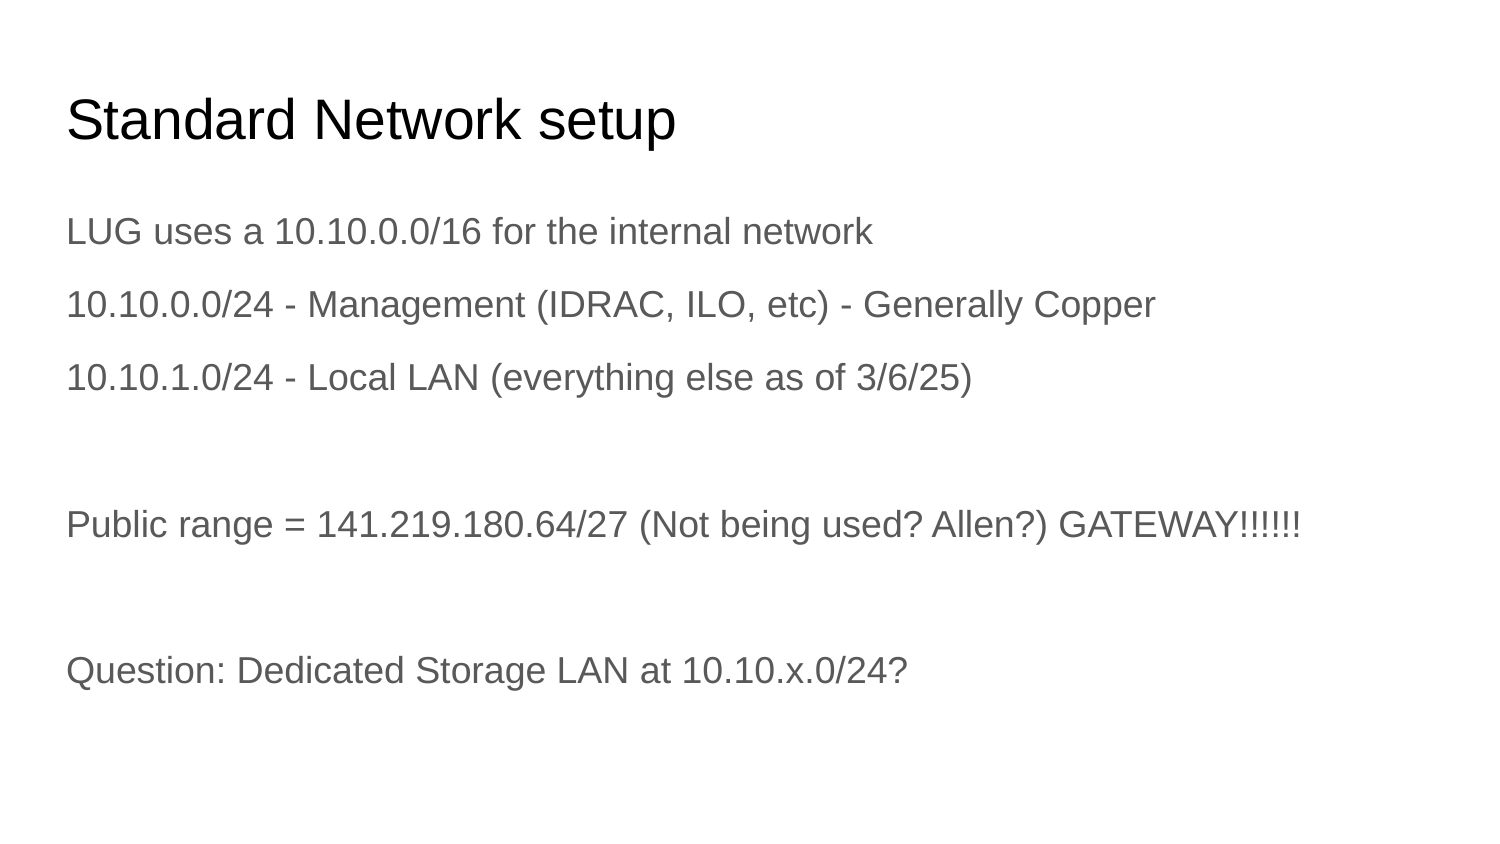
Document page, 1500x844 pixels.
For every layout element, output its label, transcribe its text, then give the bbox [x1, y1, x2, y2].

title Standard Network setup [51, 72, 1449, 167]
list LUG uses a 10.10.0.0/16 for the internal network 10.10.0.0/24 - Management (IDRAC, ILO, etc) - Generally Copper 10.10.1.0/24 - Local LAN (everything else as of 3/6/25) Public range = 141.219.180.64/27 (Not being used? Allen?) GATEWAY!!!!!! Question: Dedicated Storage LAN at 10.10.x.0/24? [51, 189, 1449, 750]
